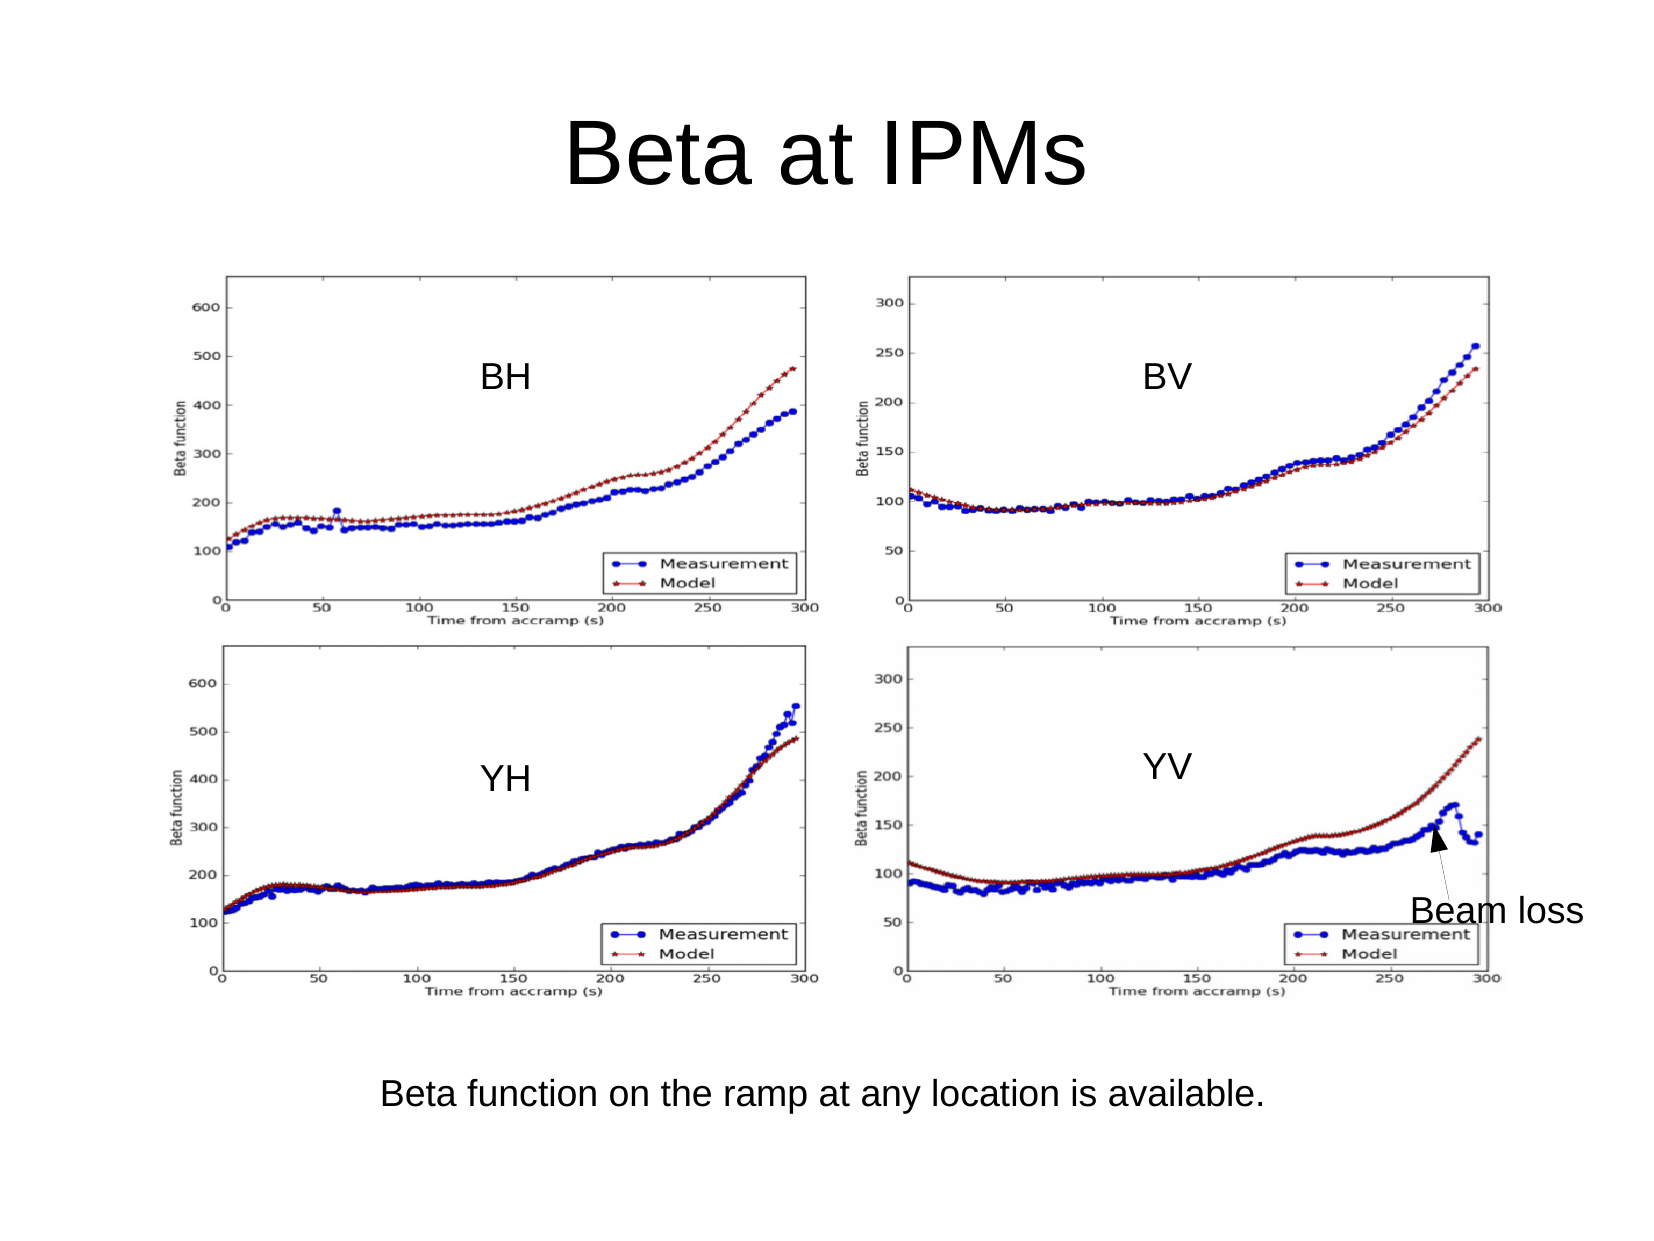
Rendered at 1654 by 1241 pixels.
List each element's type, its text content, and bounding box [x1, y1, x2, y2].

text_box YV [1127, 738, 1261, 796]
text_box Beam loss [1395, 881, 1636, 939]
text_box YH [465, 750, 598, 807]
picture [165, 269, 1516, 1002]
text_box BV [1127, 348, 1261, 406]
text_box Beta function on the ramp at any location is available. [364, 1065, 1535, 1122]
title Beta at IPMs [82, 49, 1571, 257]
text_box BH [465, 348, 598, 406]
